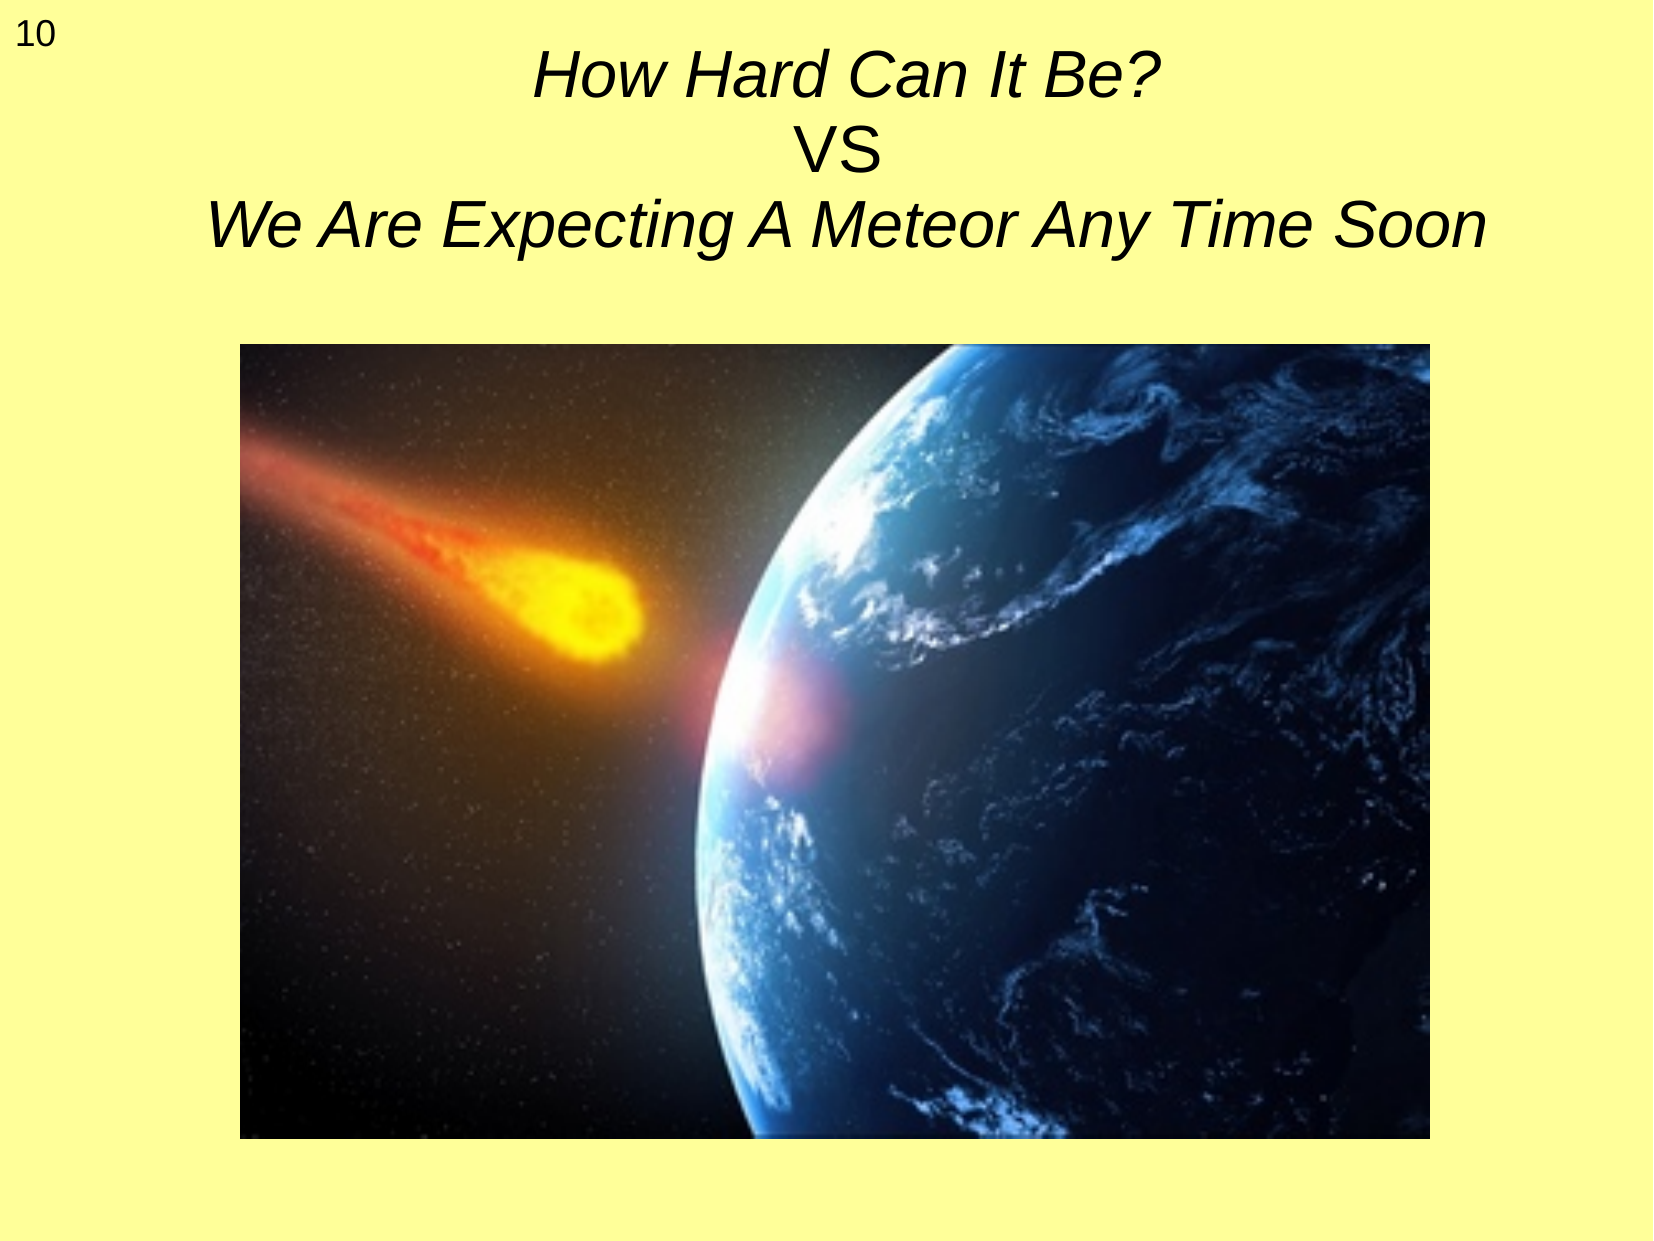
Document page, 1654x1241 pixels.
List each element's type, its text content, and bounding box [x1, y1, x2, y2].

picture [240, 344, 1430, 1139]
text_box <number> [0, 5, 658, 76]
text_box How Hard Can It Be? VS We Are Expecting A Meteor Any Time Soon [75, 30, 1621, 268]
